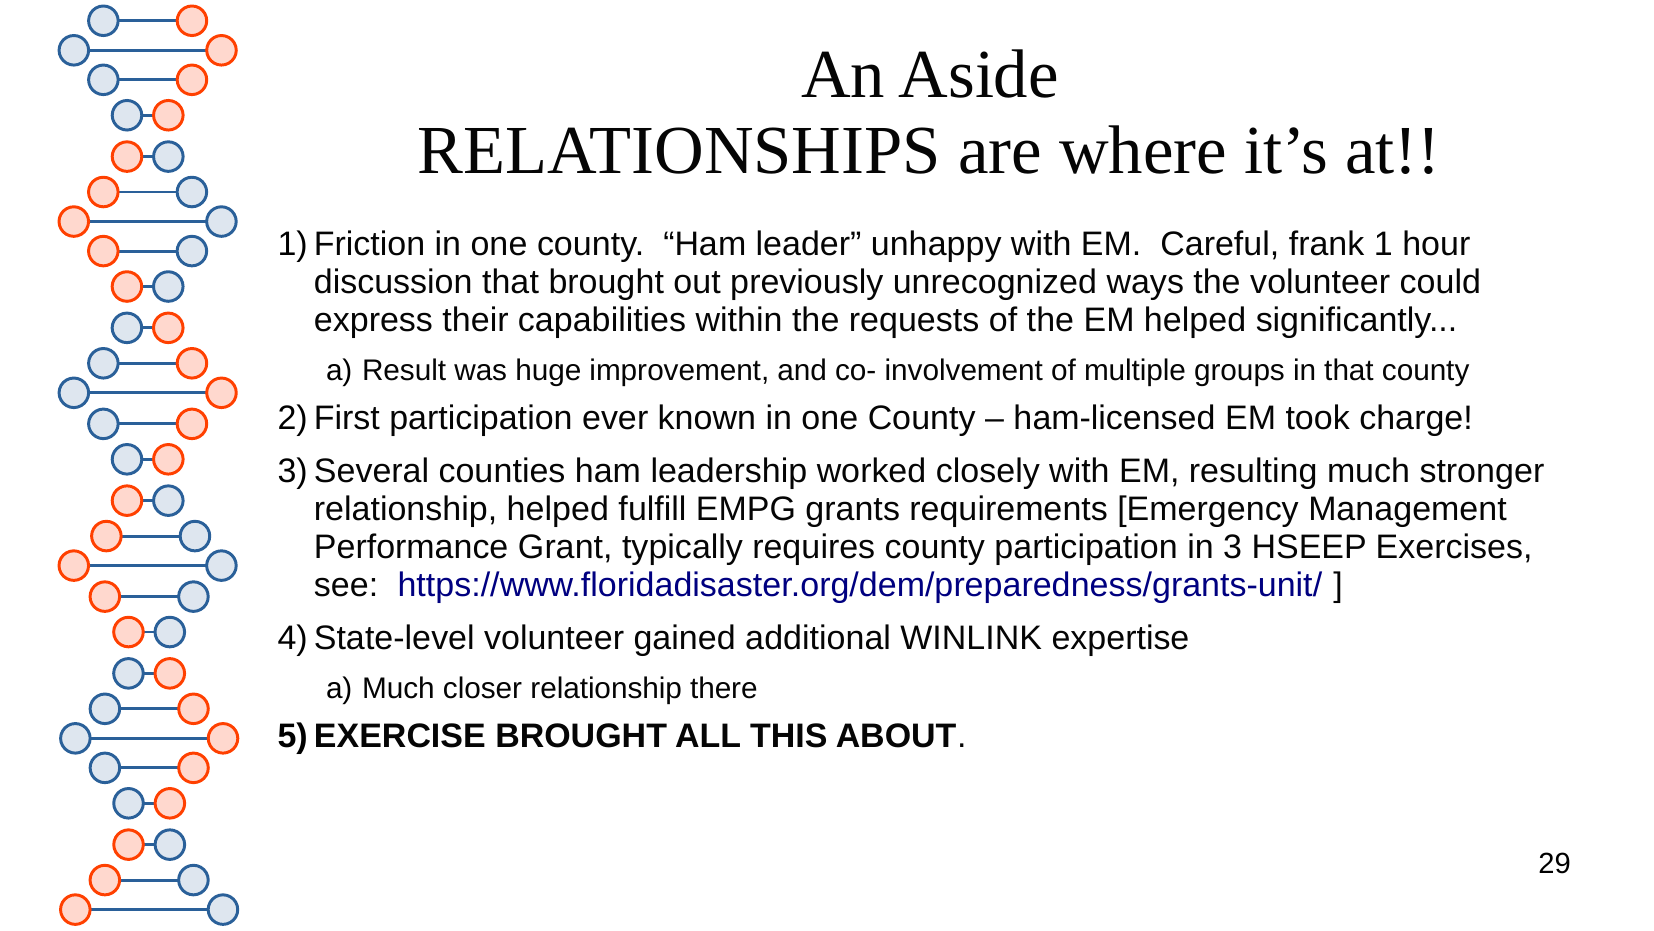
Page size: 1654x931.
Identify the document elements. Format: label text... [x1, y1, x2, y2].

title An Aside RELATIONSHIPS are where it’s at!! [265, 35, 1595, 189]
list Friction in one county. “Ham leader” unhappy with EM. Careful, frank 1 hour discussion that brought out previously unrecognized ways the volunteer could express their capabilities within the requests of the EM helped significantly... Result was huge improvement, and co- involvement of multiple groups in that county First participation ever known in one County – ham-licensed EM took charge! Several counties ham leadership worked closely with EM, resulting much stronger relationship, helped fulfill EMPG grants requirements [Emergency Management Performance Grant, typically requires county participation in 3 HSEEP Exercises, see: https://www.floridadisaster.org/dem/preparedness/grants-unit/ ] State-level volunteer gained additional WINLINK expertise Much closer relationship there EXERCISE BROUGHT ALL THIS ABOUT. [265, 224, 1595, 764]
